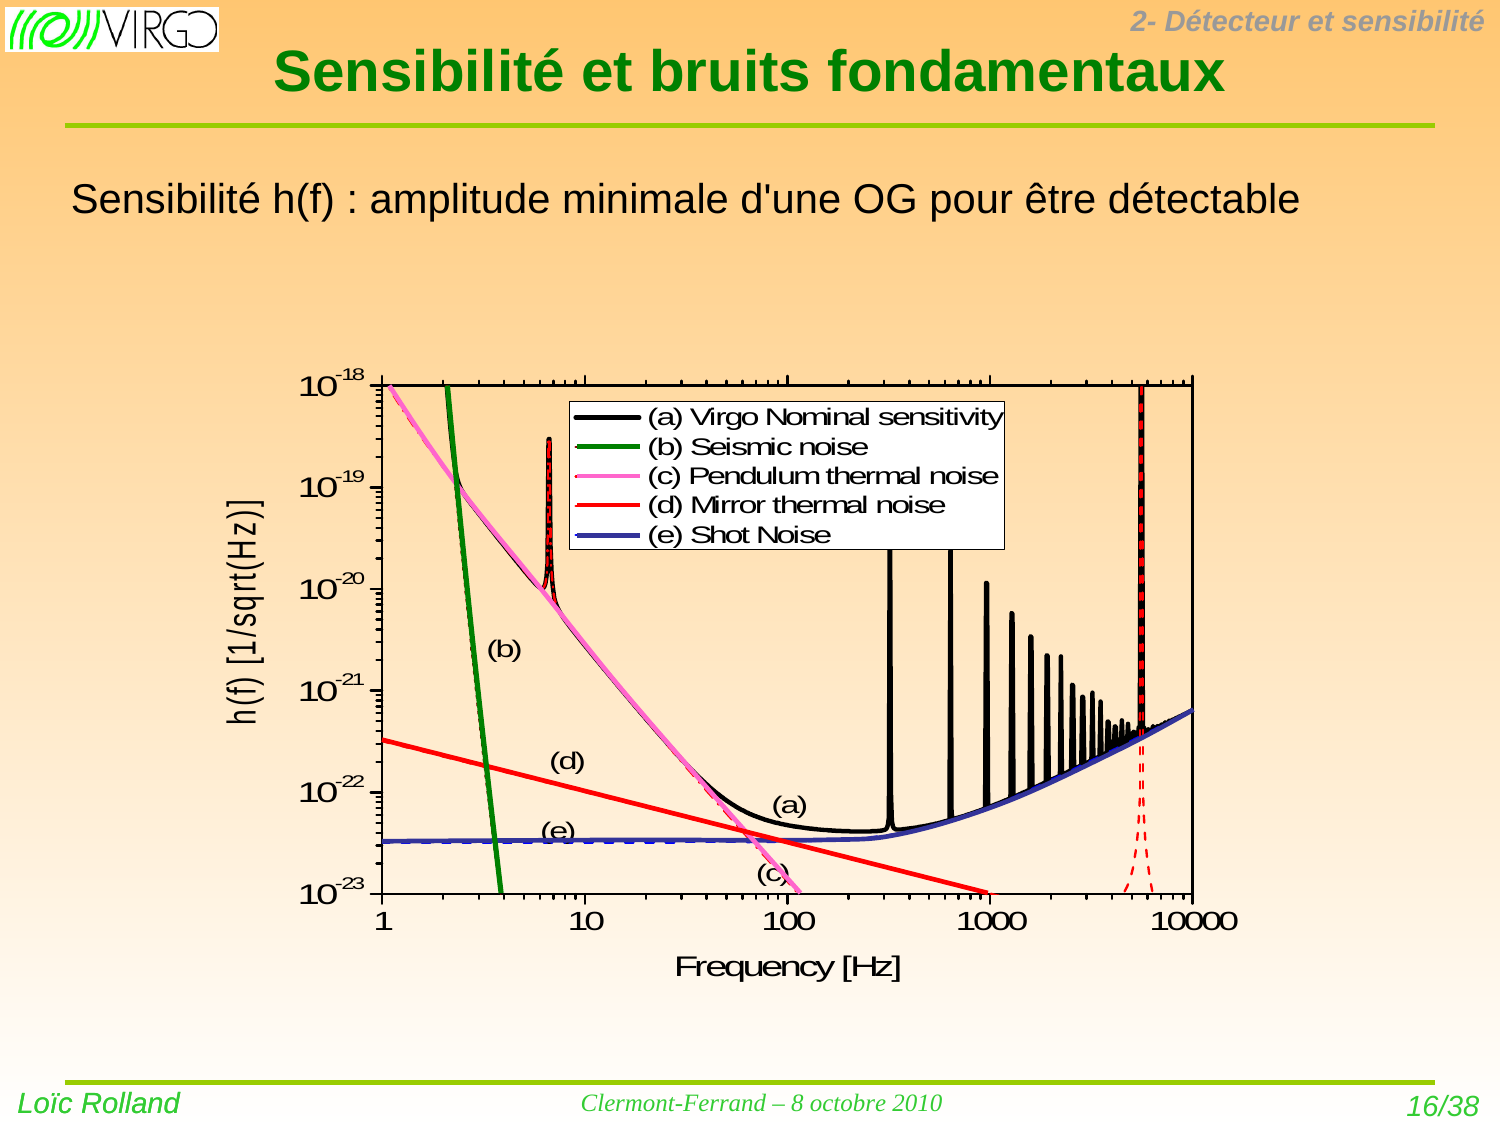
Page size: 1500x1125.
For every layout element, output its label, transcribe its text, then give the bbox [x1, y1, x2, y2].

text_box Sensibilité h(f) : amplitude minimale d'une OG pour être détectable [56, 168, 1317, 230]
title Sensibilité et bruits fondamentaux [75, 7, 1426, 135]
text_box 2- Détecteur et sensibilité [1048, 0, 1500, 46]
picture [5, 7, 75, 52]
picture [162, 280, 1307, 1036]
